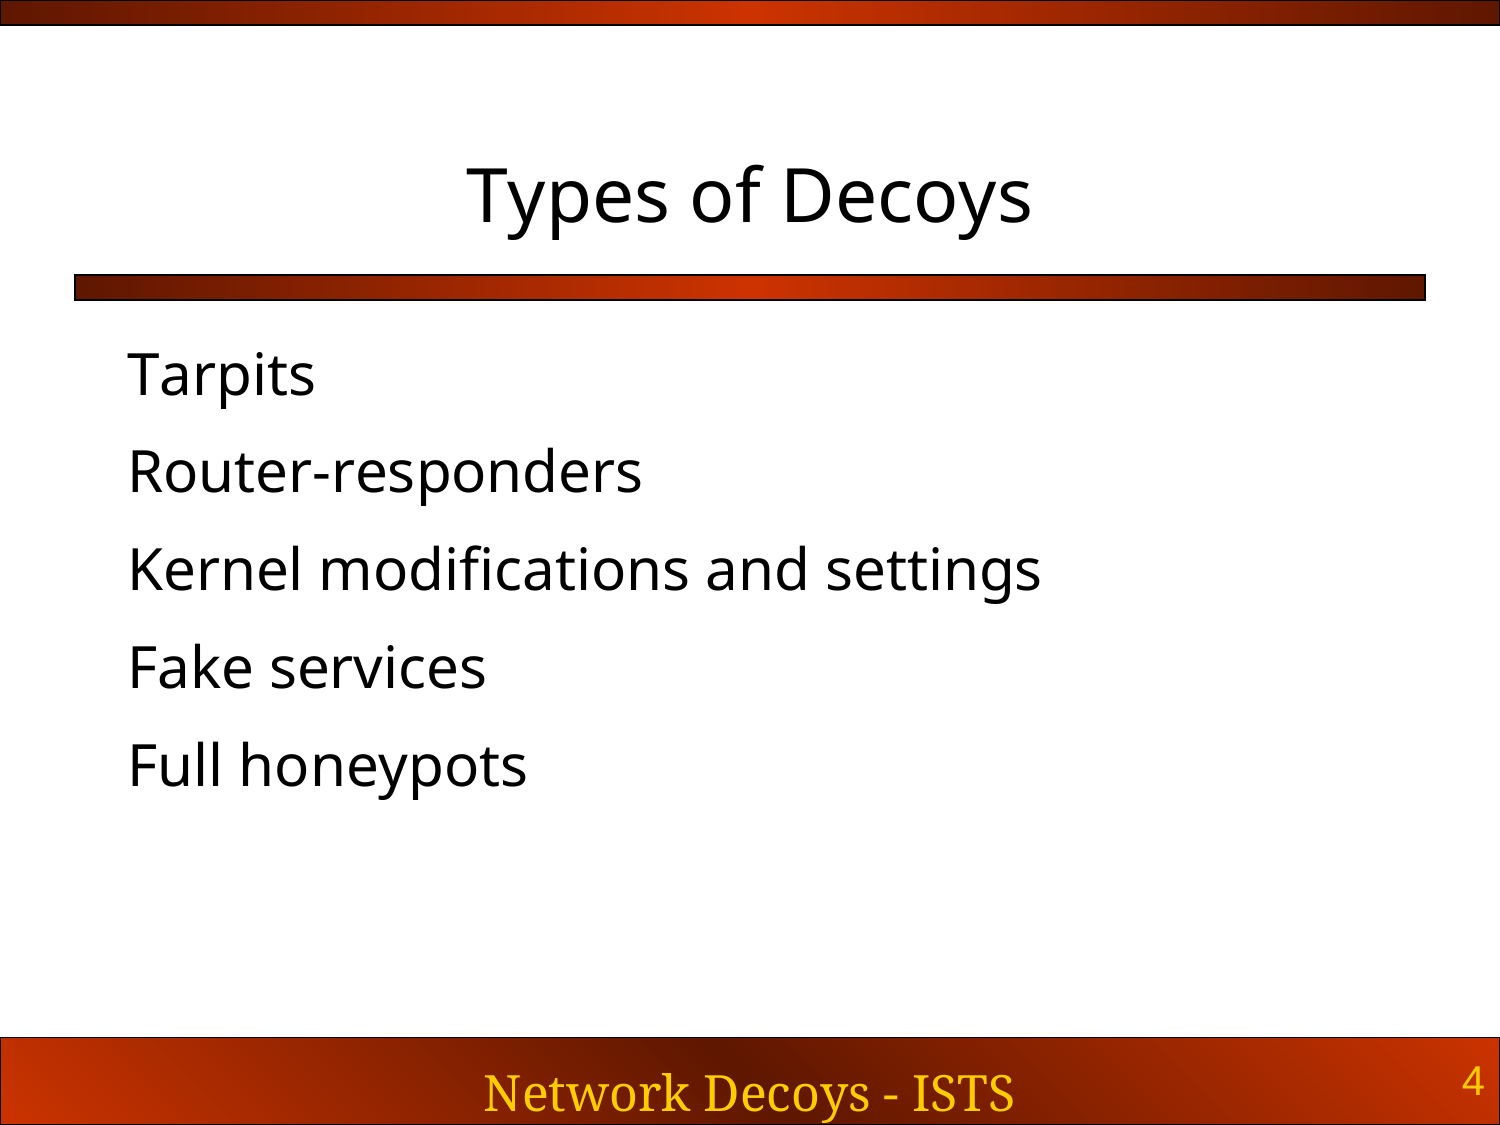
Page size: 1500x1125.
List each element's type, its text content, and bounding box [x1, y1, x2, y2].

title Types of Decoys [112, 99, 1388, 288]
list Tarpits Router-responders Kernel modifications and settings Fake services Full honeypots [112, 324, 1388, 1001]
